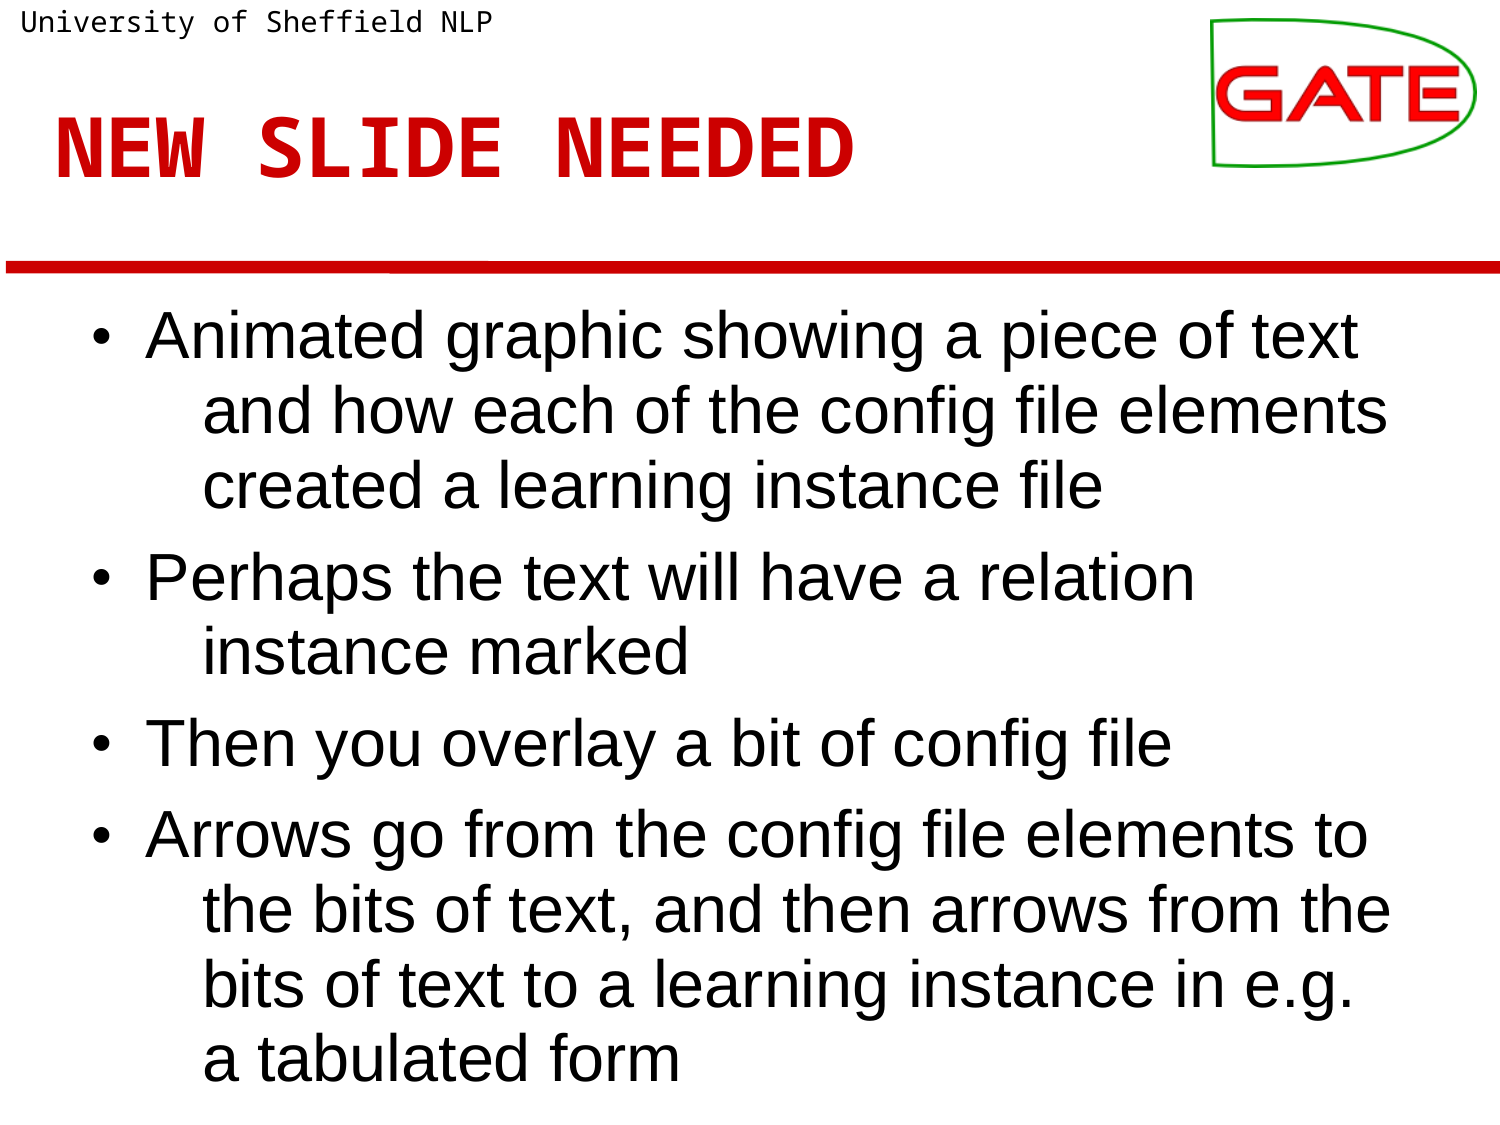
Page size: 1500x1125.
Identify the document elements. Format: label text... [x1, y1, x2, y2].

title NEW SLIDE NEEDED [41, 37, 1391, 254]
list Animated graphic showing a piece of text and how each of the config file elements created a learning instance file Perhaps the text will have a relation instance marked Then you overlay a bit of config file Arrows go from the config file elements to the bits of text, and then arrows from the bits of text to a learning instance in e.g. a tabulated form [74, 290, 1425, 1125]
picture [1210, 18, 1477, 168]
